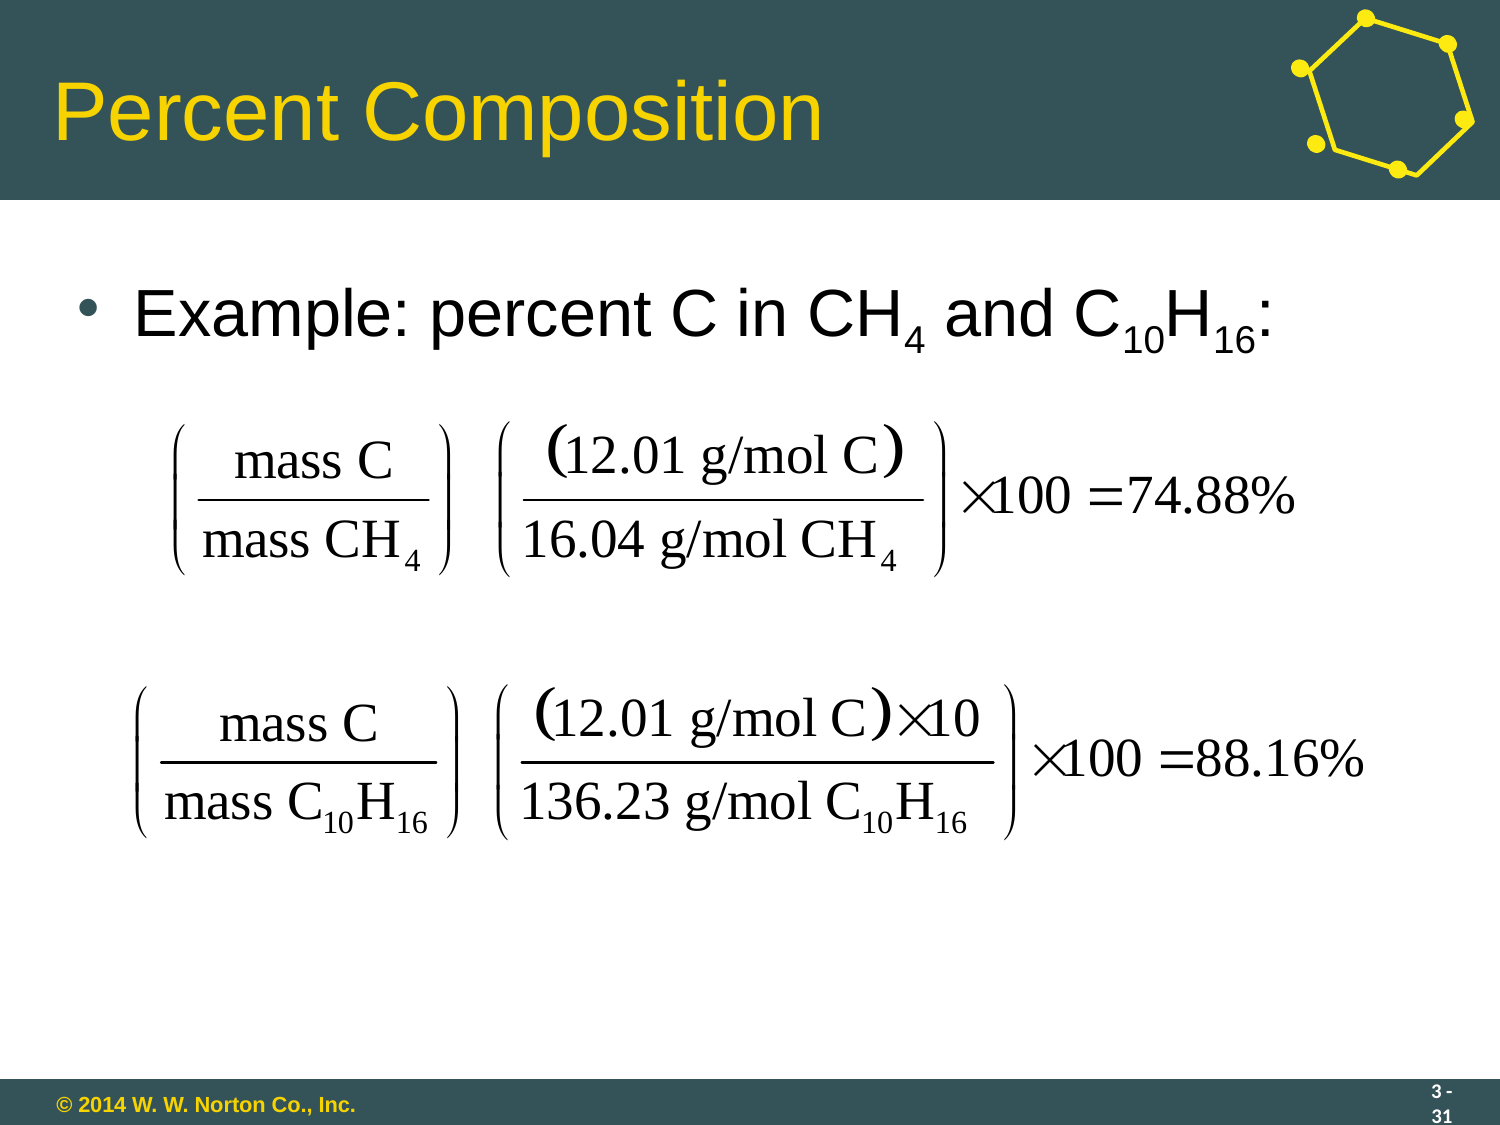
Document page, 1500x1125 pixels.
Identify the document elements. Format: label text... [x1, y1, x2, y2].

picture [162, 412, 465, 588]
title Percent Composition [37, 19, 1118, 195]
picture [487, 412, 1307, 588]
slide_number 3 - <number> [1411, 1086, 1468, 1119]
list Example: percent C in CH4 and C10H16: [62, 262, 1450, 963]
picture [125, 675, 473, 850]
picture [485, 675, 1373, 850]
